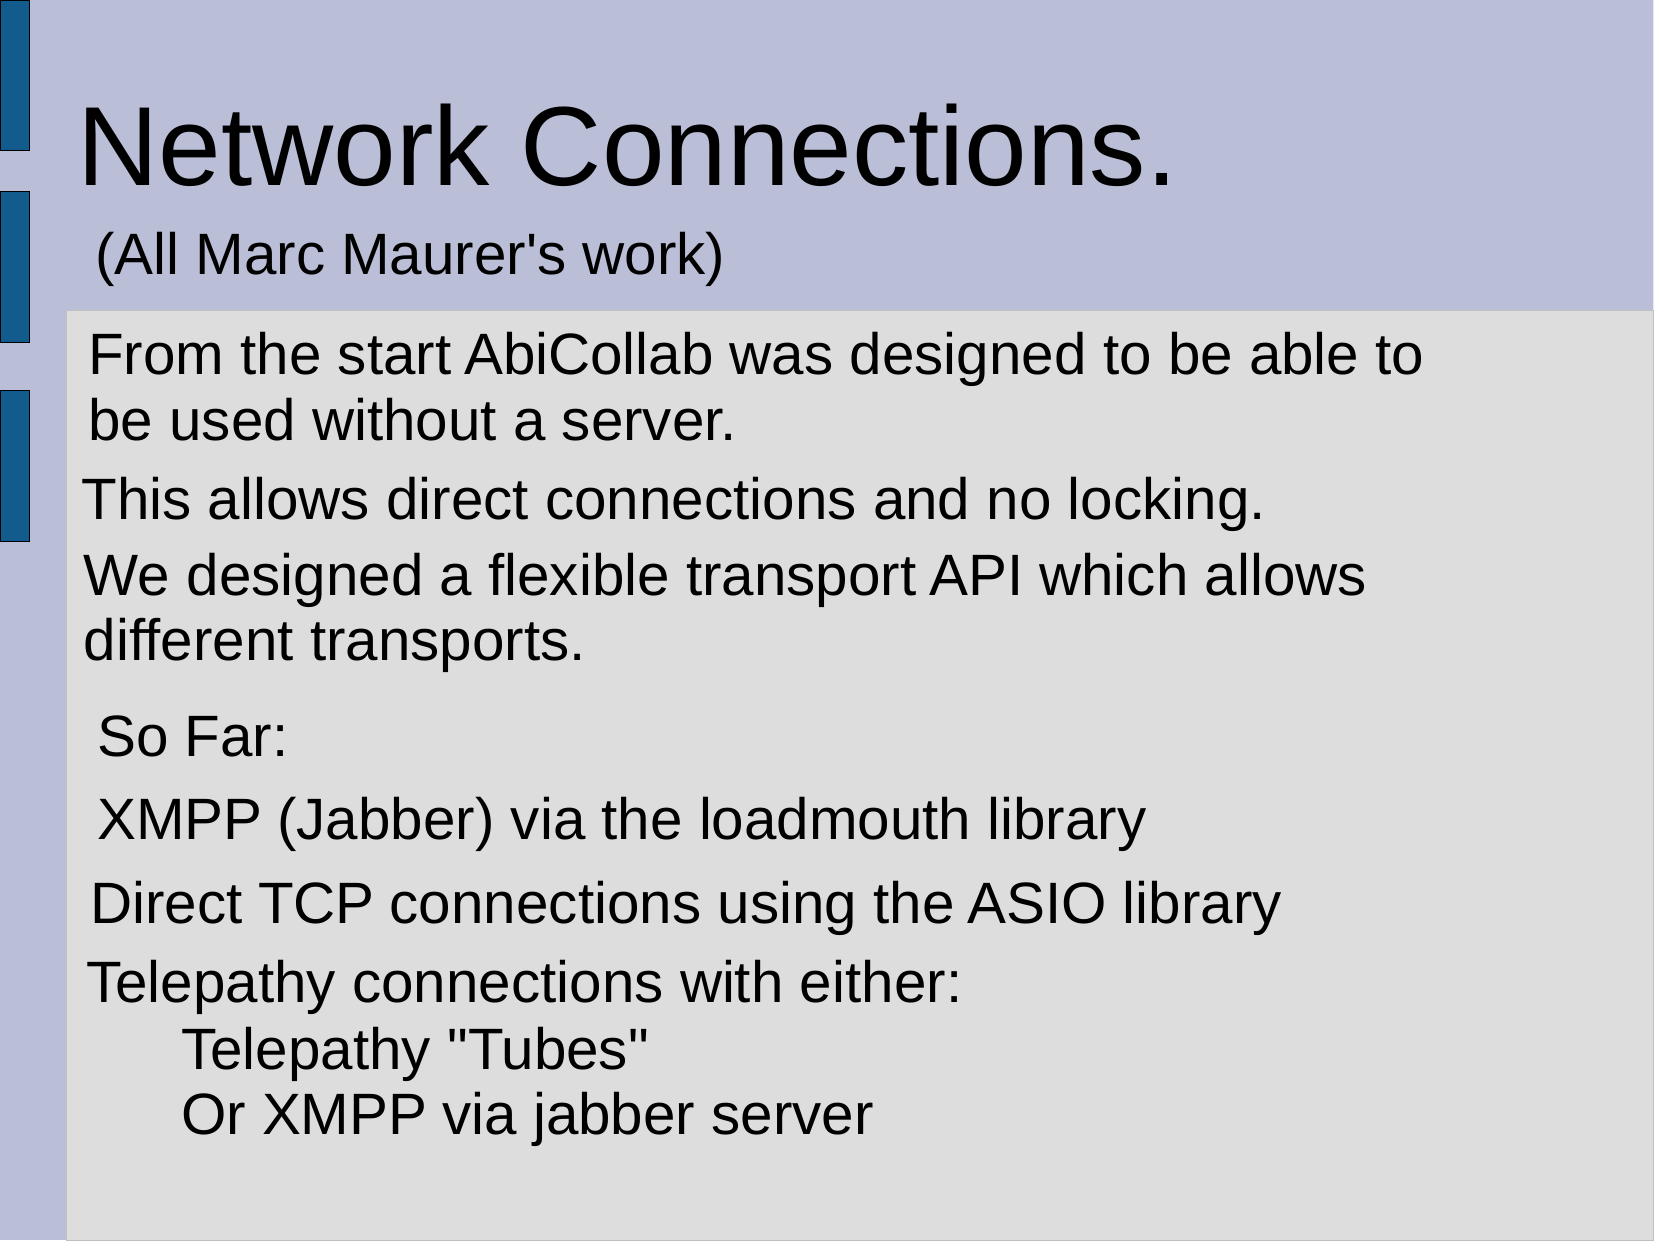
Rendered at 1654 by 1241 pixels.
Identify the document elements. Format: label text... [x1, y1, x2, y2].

text_box We designed a flexible transport API which allows different transports. [69, 535, 1576, 697]
text_box (All Marc Maurer's work) [80, 214, 741, 295]
text_box So Far: [82, 696, 304, 777]
text_box XMPP (Jabber) via the loadmouth library [82, 779, 1163, 859]
text_box From the start AbiCollab was designed to be able to be used without a server. [73, 314, 1494, 469]
text_box Direct TCP connections using the ASIO library [75, 863, 1298, 944]
text_box Telepathy "Tubes" Or XMPP via jabber server [91, 1008, 890, 1196]
text_box This allows direct connections and no locking. [66, 459, 1458, 561]
text_box Network Connections. [62, 75, 1194, 217]
text_box Telepathy connections with either: [71, 941, 977, 1022]
